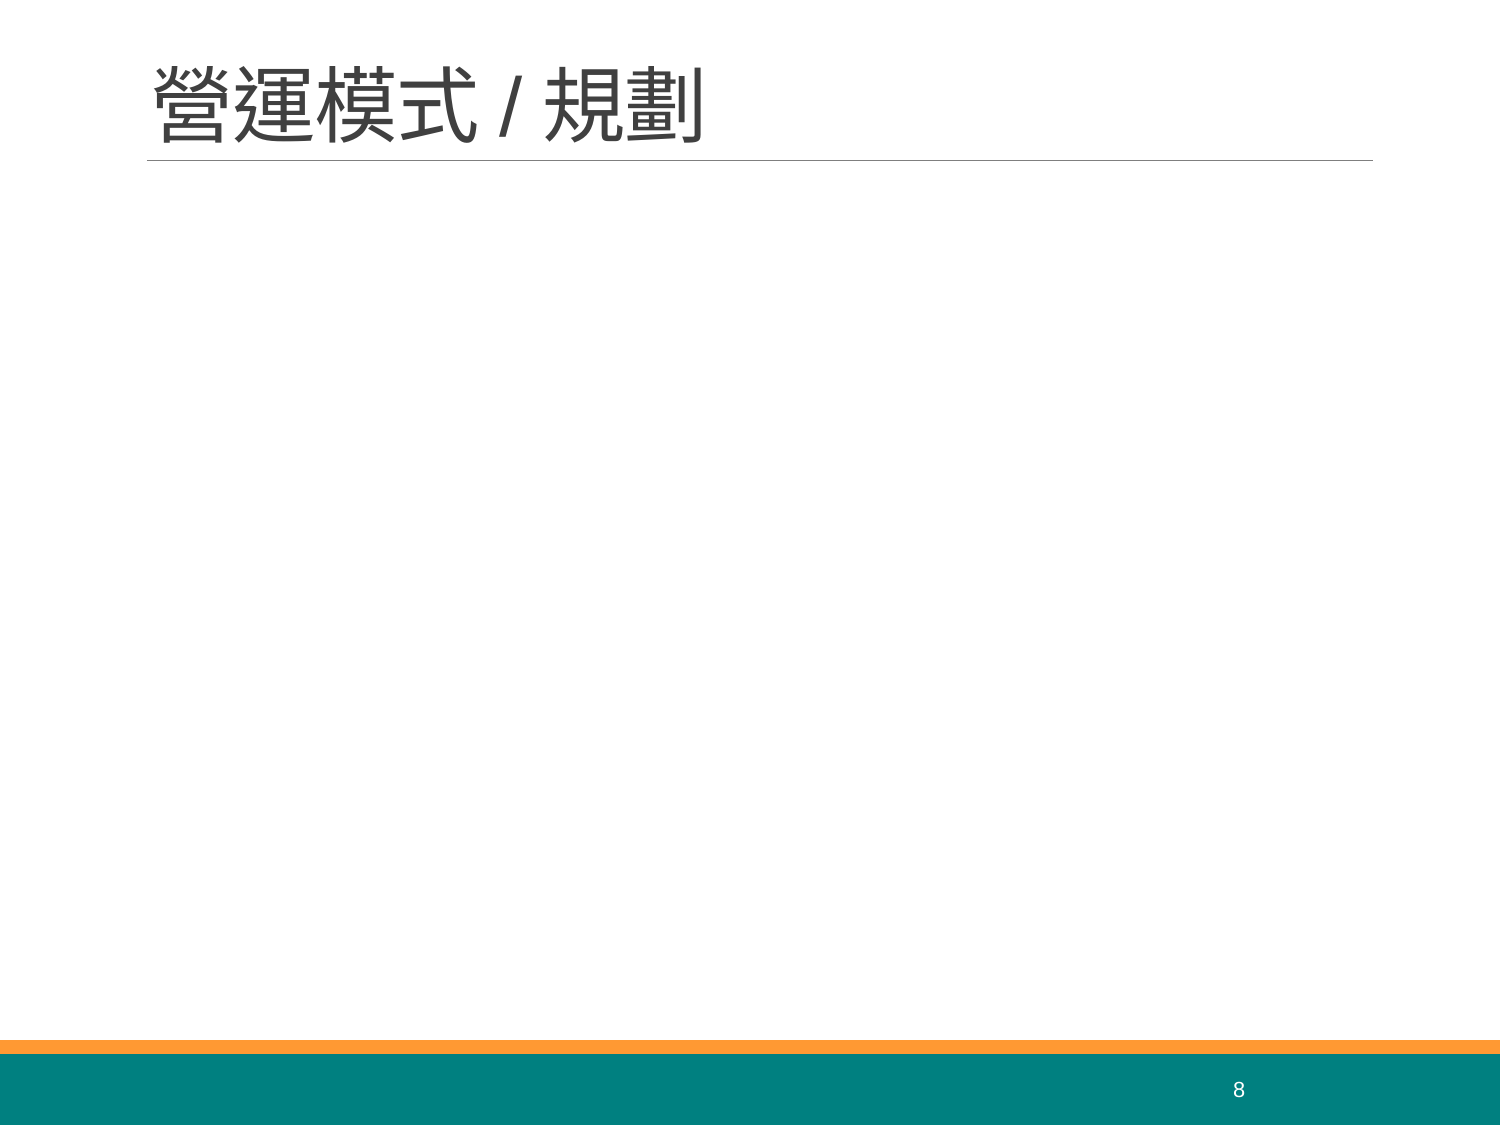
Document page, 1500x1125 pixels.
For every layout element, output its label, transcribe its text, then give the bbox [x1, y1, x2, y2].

title 營運模式/規劃 [135, 1, 1373, 161]
text_box [1218, 1059, 1380, 1120]
